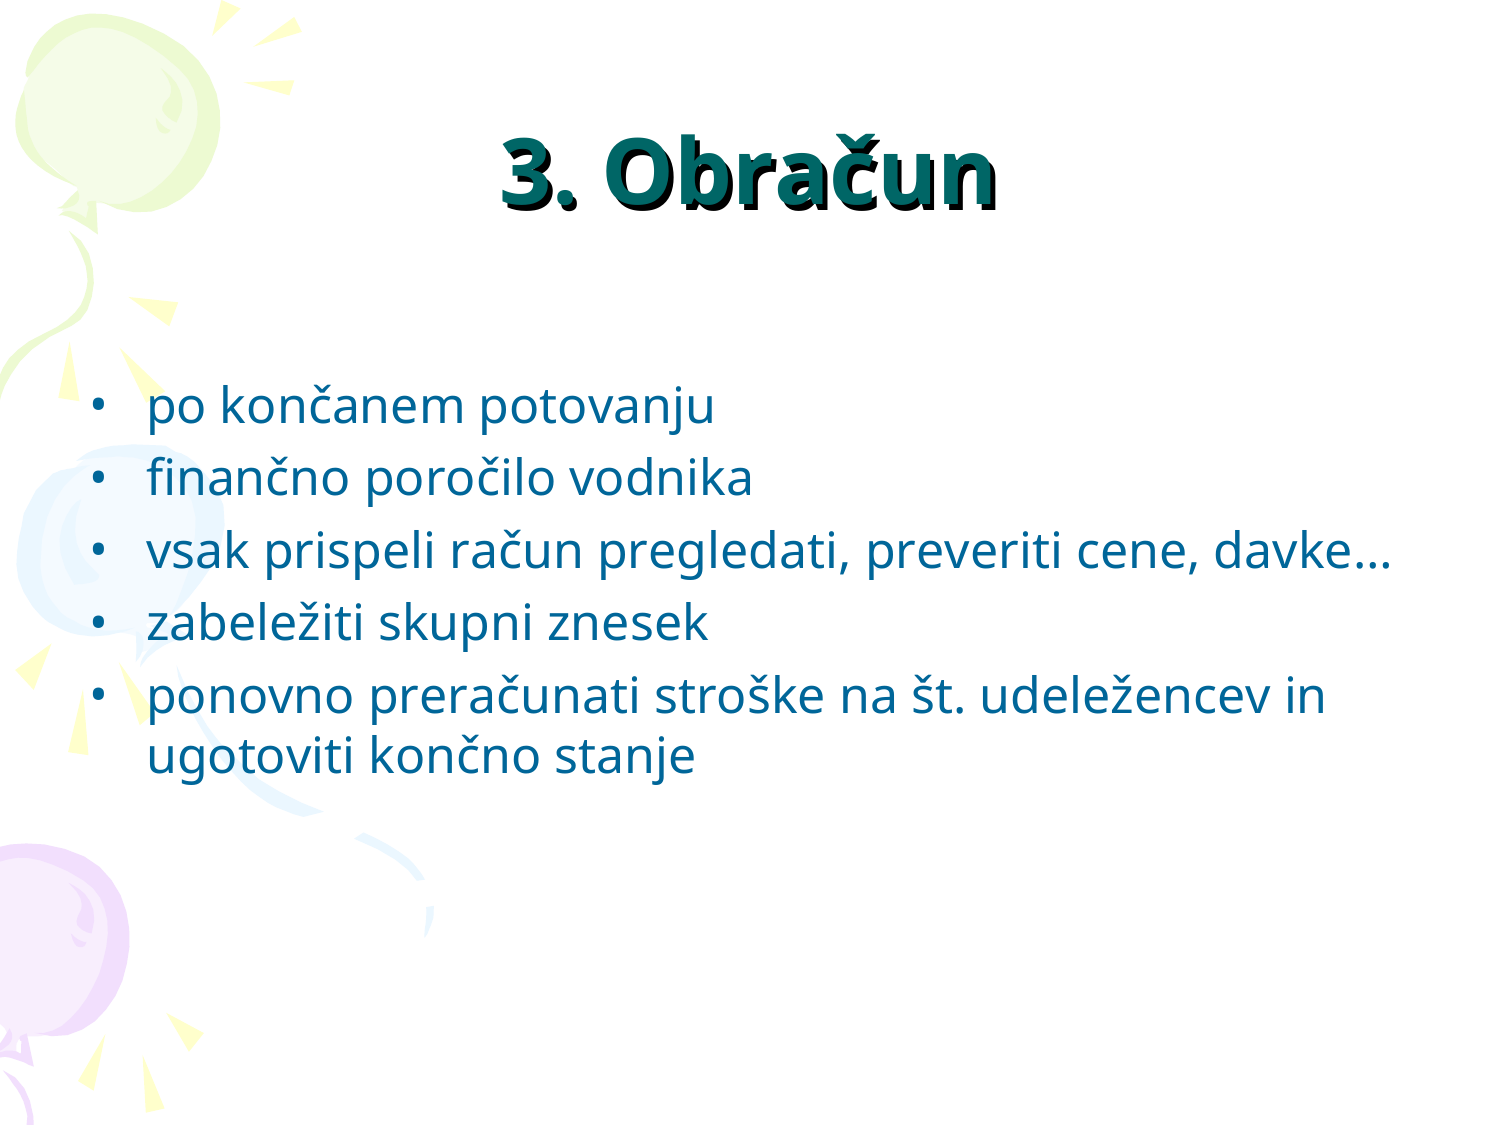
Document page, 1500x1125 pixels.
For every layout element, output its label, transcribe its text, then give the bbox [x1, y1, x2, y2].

title 3. Obračun [72, 16, 1426, 233]
list po končanem potovanju finančno poročilo vodnika vsak prispeli račun pregledati, preveriti cene, davke… zabeležiti skupni znesek ponovno preračunati stroške na št. udeležencev in ugotoviti končno stanje [75, 262, 1426, 994]
